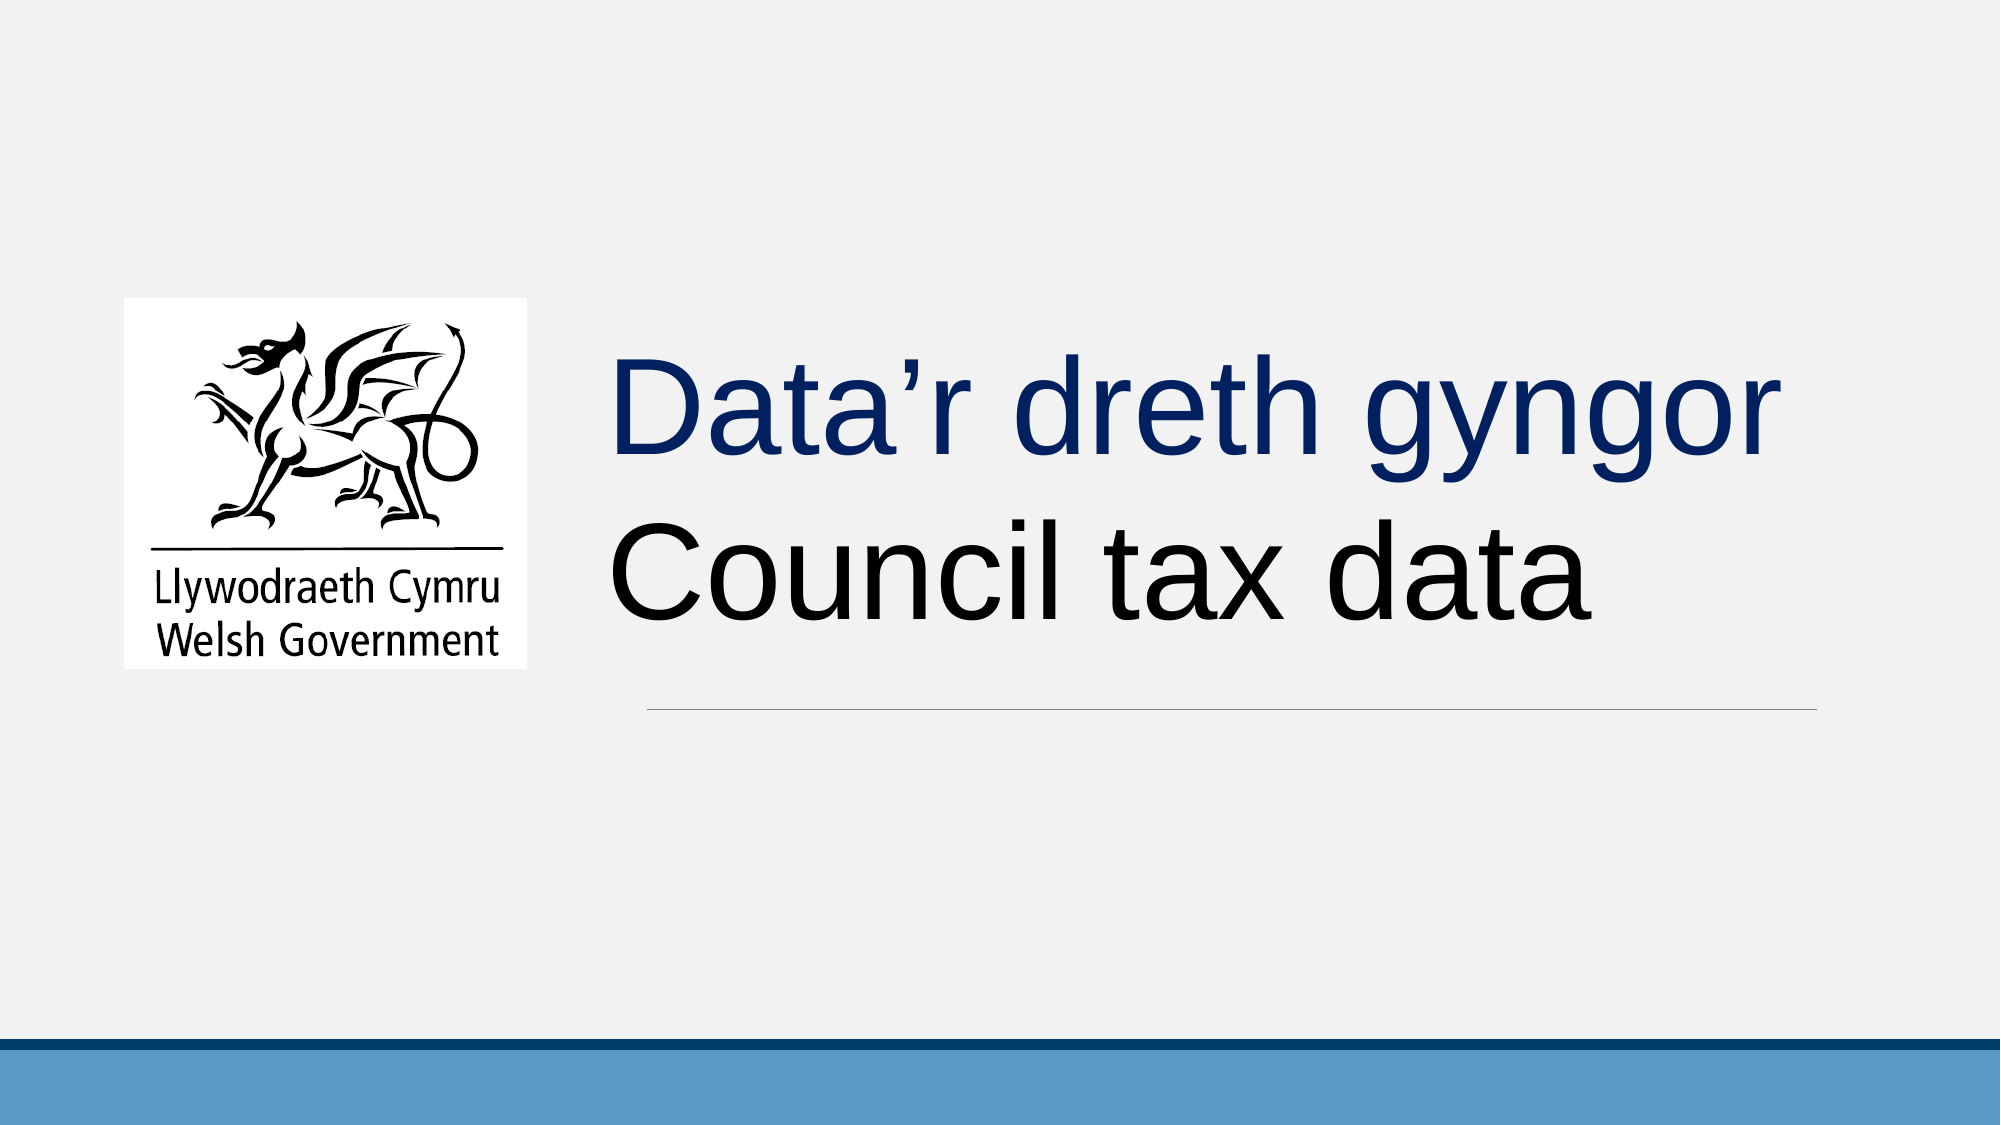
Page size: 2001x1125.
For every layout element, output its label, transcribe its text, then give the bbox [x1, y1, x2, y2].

picture [124, 298, 527, 669]
text_box [0, 0, 2000, 1125]
text_box Data’r dreth gyngor Council tax data [591, 309, 1956, 658]
